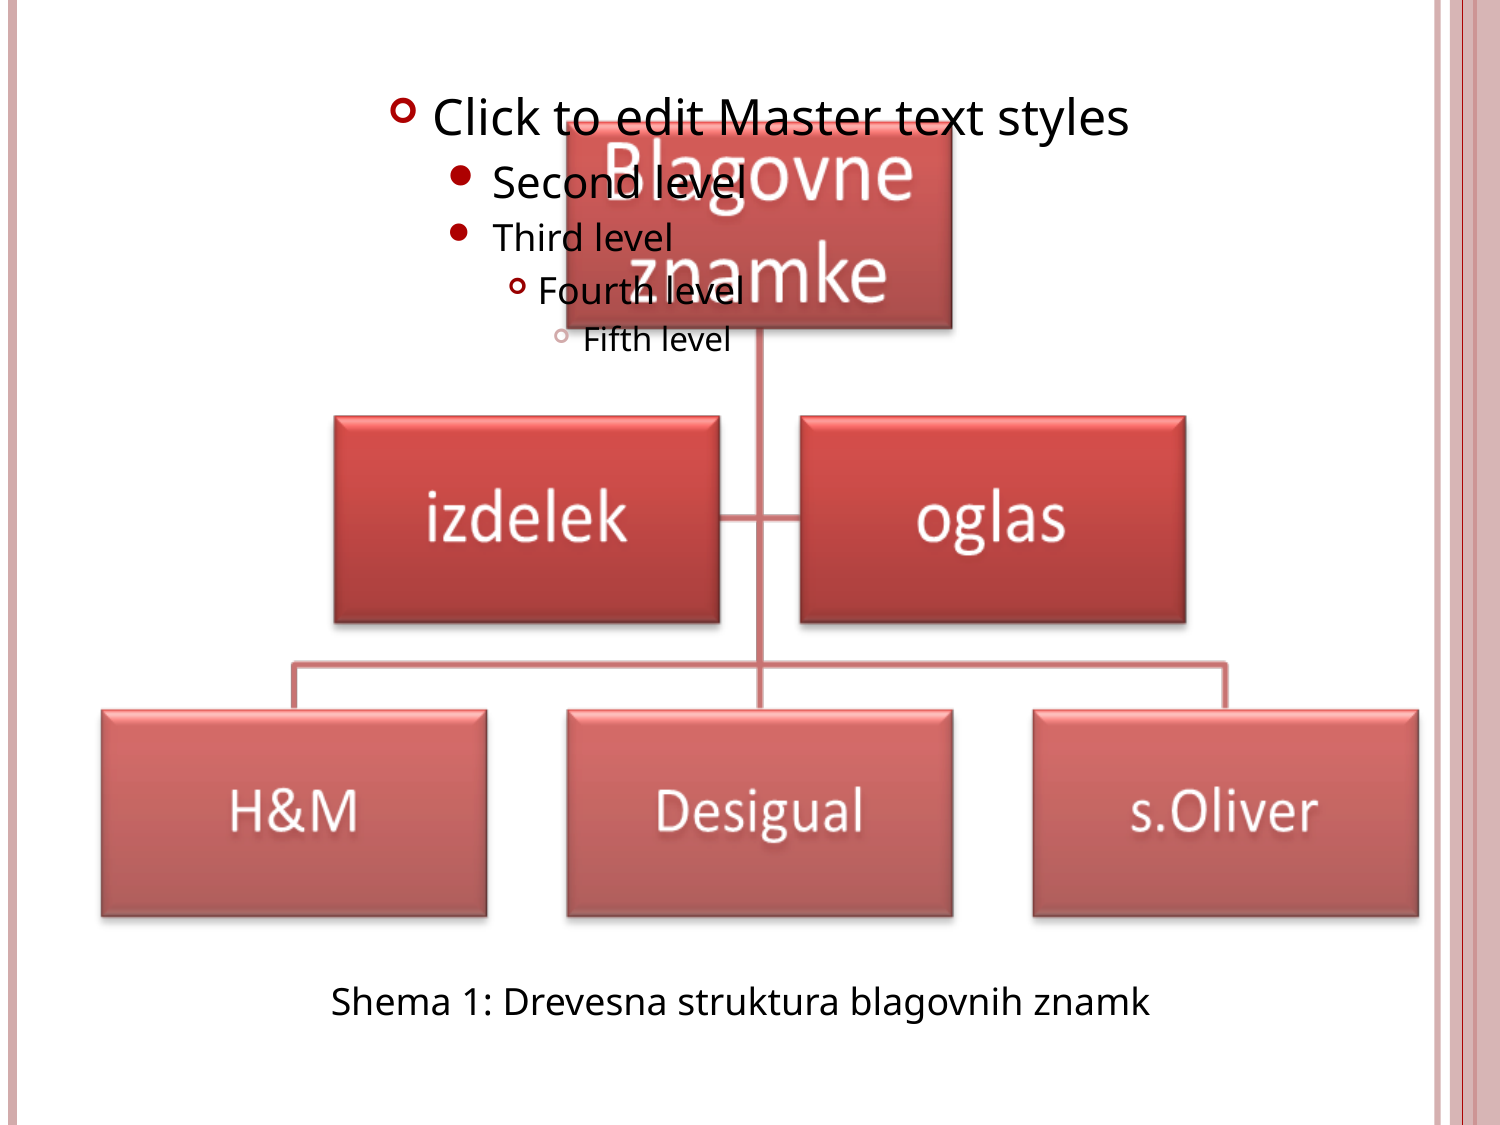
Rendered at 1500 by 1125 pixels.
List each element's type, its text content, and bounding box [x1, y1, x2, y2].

picture [88, 78, 1431, 936]
text_box Shema 1: Drevesna struktura blagovnih znamk [301, 970, 1181, 1031]
